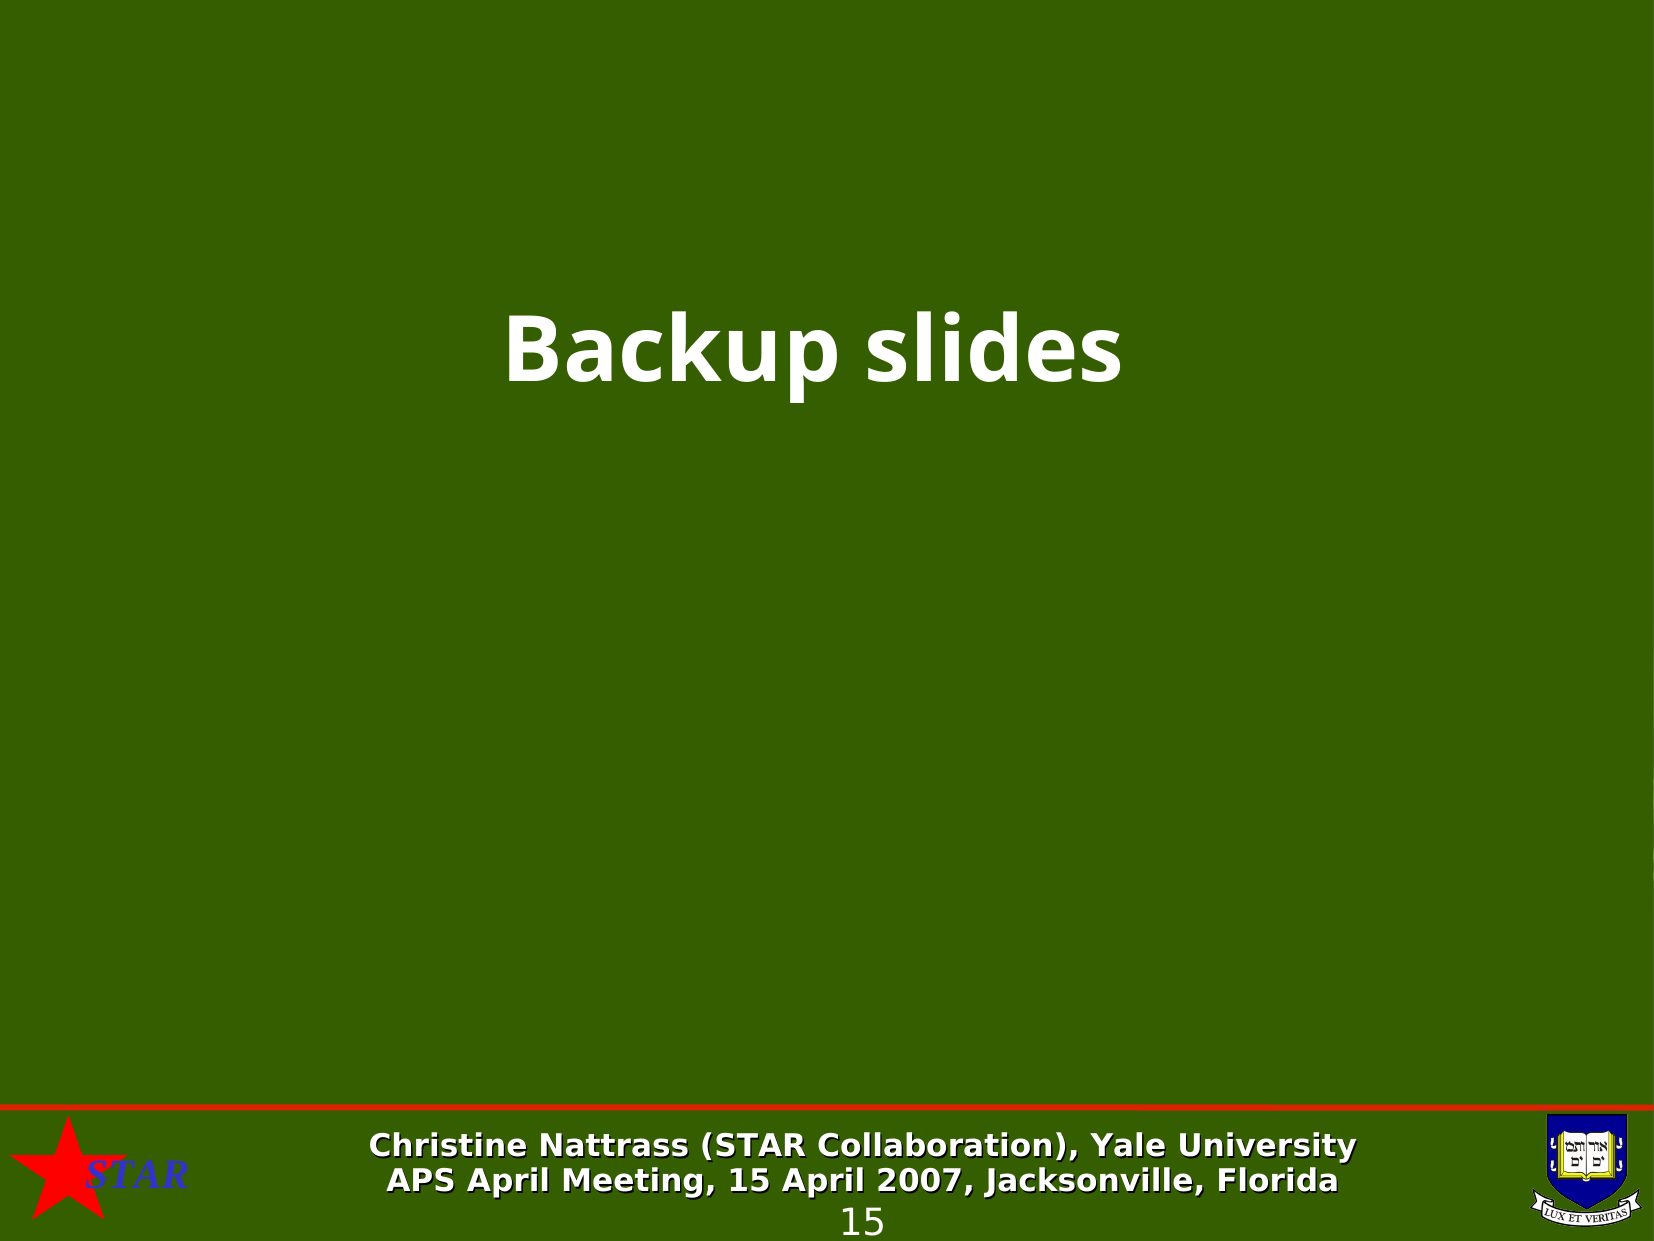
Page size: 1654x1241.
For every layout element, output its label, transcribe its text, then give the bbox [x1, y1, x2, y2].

picture [1529, 1114, 1643, 1227]
title Backup slides [68, 241, 1558, 449]
